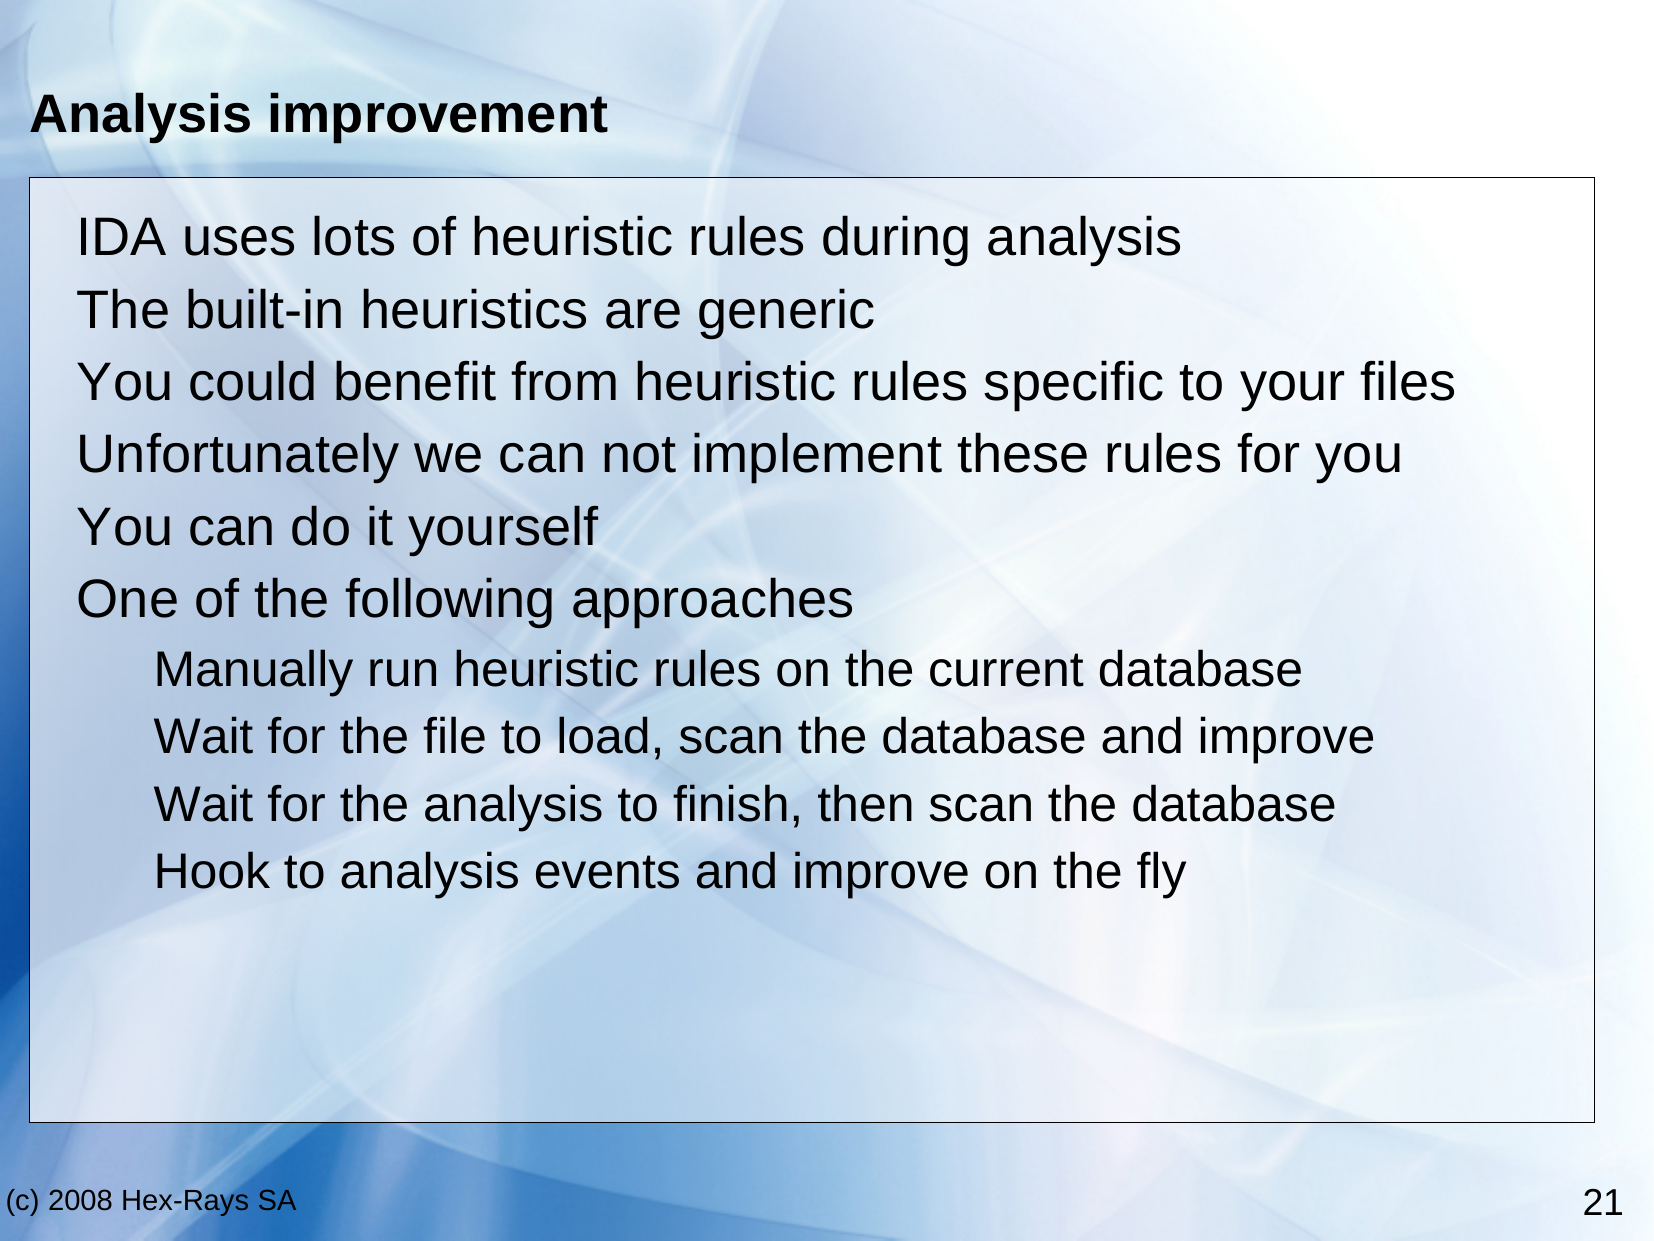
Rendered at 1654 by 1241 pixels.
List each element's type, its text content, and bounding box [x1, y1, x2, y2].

list IDA uses lots of heuristic rules during analysis The built-in heuristics are generic You could benefit from heuristic rules specific to your files Unfortunately we can not implement these rules for you You can do it yourself One of the following approaches Manually run heuristic rules on the current database Wait for the file to load, scan the database and improve Wait for the analysis to finish, then scan the database Hook to analysis events and improve on the fly [59, 206, 1536, 1123]
title Analysis improvement [29, 49, 1506, 178]
picture [0, 0, 1654, 1241]
